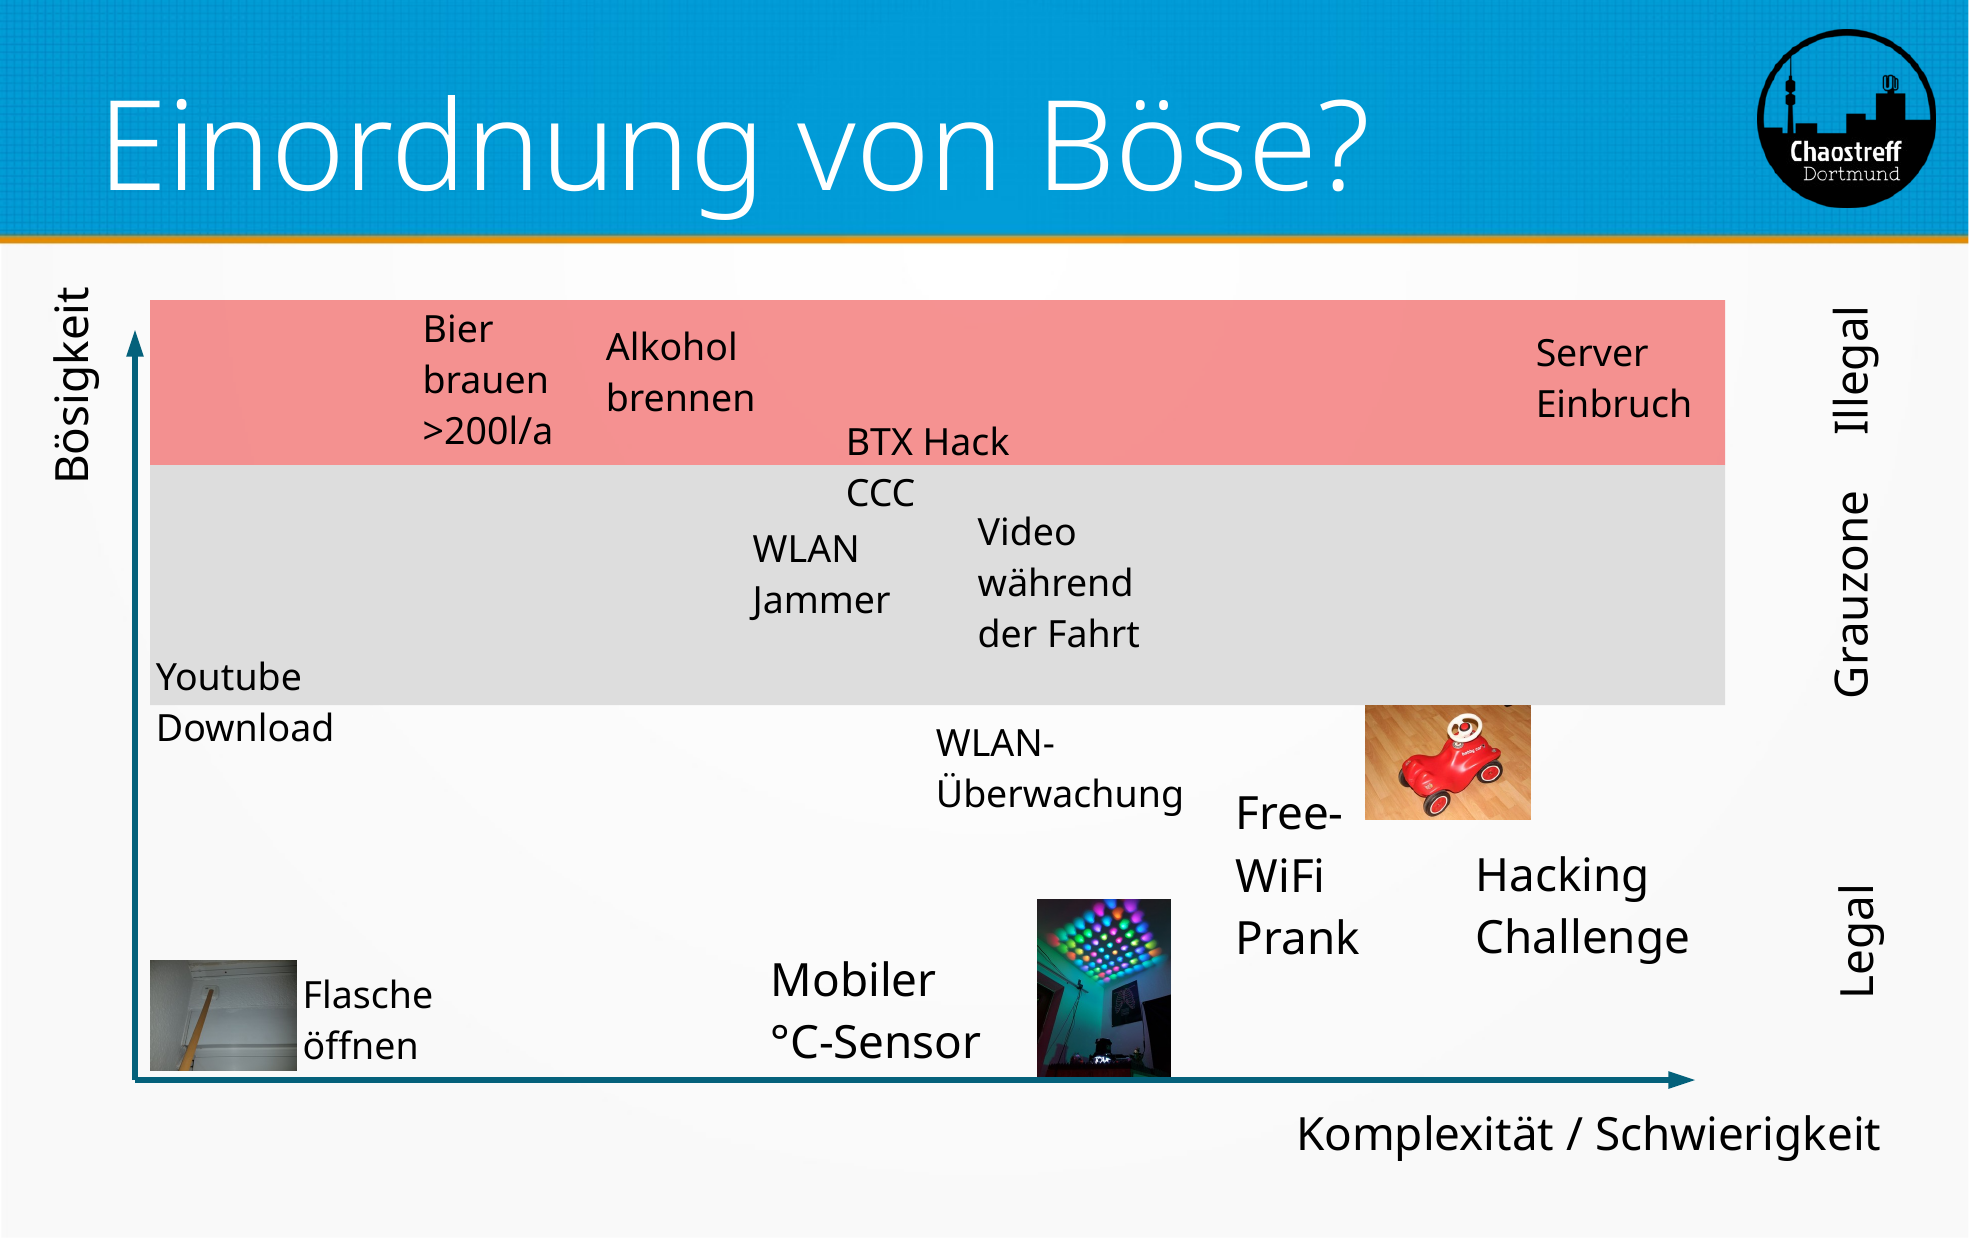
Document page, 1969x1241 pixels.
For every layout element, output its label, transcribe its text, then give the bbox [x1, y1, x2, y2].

text_box Youtube Download [150, 630, 364, 773]
text_box Mobiler °C-Sensor [765, 924, 1021, 1096]
text_box Alkohol brennen [600, 300, 769, 443]
text_box Bösigkeit [35, 270, 106, 491]
text_box WLAN-Überwachung [930, 705, 1204, 831]
title Einordnung von Böse? [98, 19, 1870, 227]
text_box [150, 300, 1726, 706]
text_box Komplexität / Schwierigkeit [1290, 1097, 1933, 1168]
text_box WLAN Jammer [746, 502, 916, 646]
text_box Illegal [1815, 292, 1885, 442]
text_box Grauzone [1815, 472, 1885, 706]
text_box Hacking Challenge [1470, 819, 1726, 990]
picture [0, 233, 1969, 1241]
text_box BTX Hack CCC [840, 414, 1036, 520]
picture [1870, 34, 1935, 204]
text_box Video während der Fahrt [971, 504, 1156, 661]
text_box Bier brauen >200l/a [416, 307, 586, 451]
text_box Legal [1796, 831, 1915, 1006]
text_box Flasche öffnen [296, 948, 466, 1092]
text_box Free-WiFi Prank [1230, 789, 1381, 961]
text_box Server Einbruch [1530, 300, 1714, 456]
